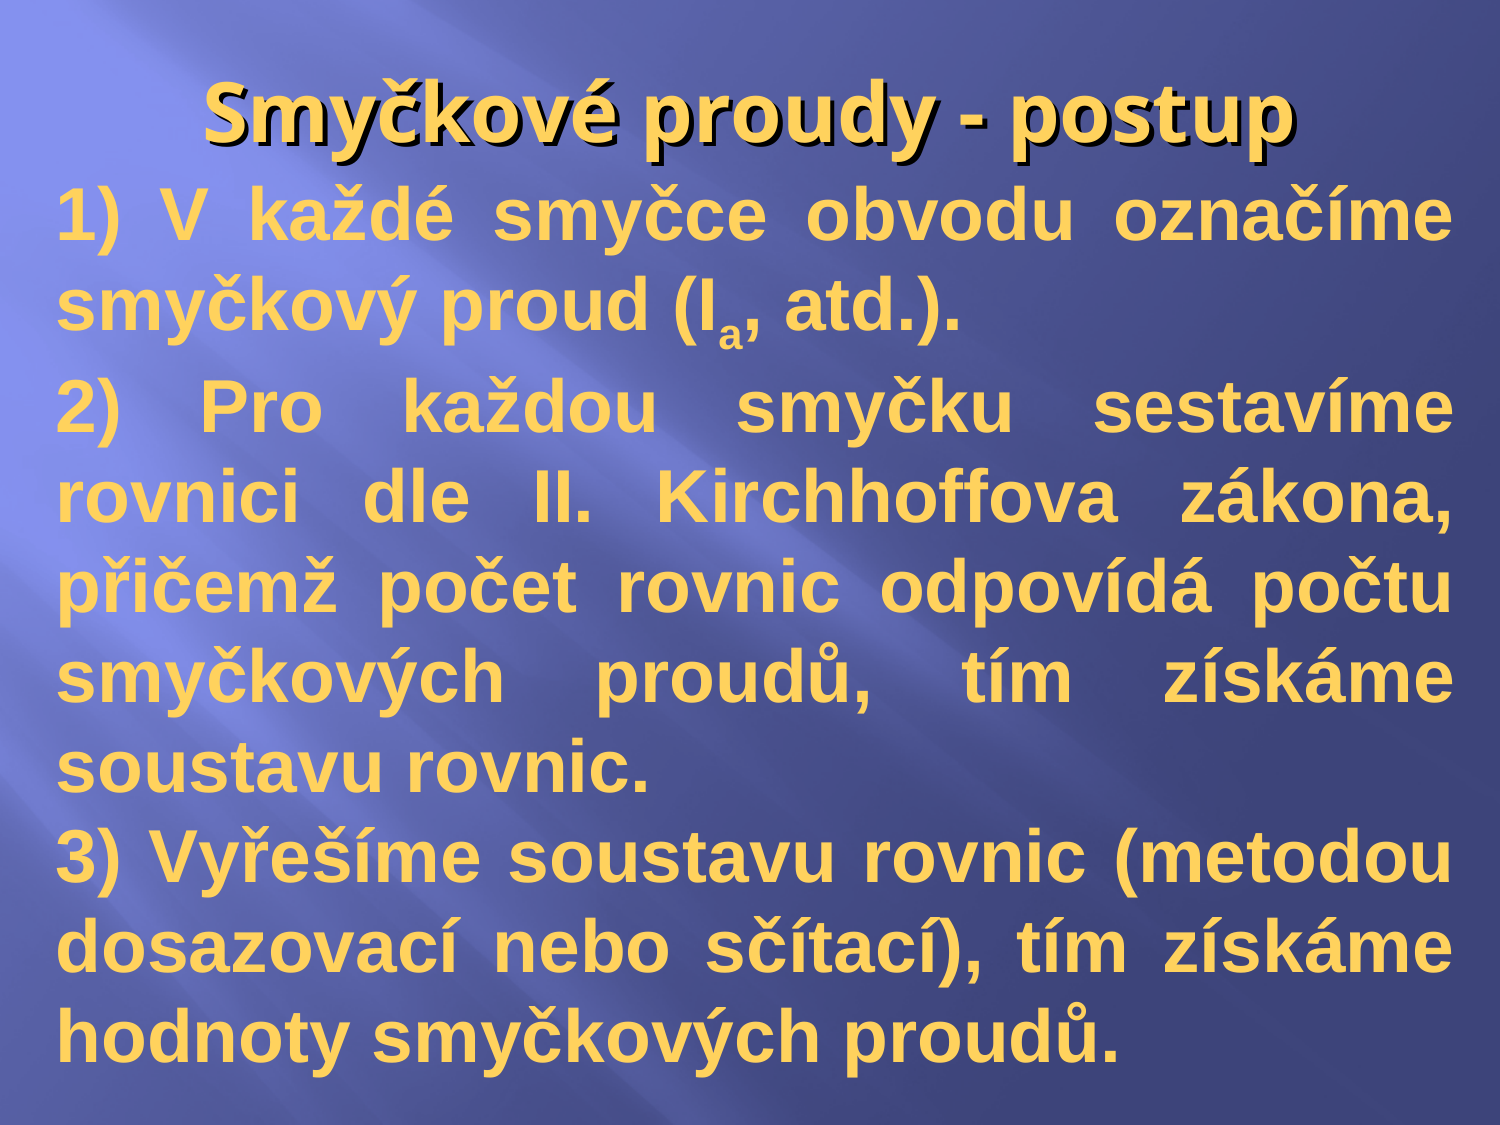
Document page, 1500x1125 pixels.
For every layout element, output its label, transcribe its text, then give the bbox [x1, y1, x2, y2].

title Smyčkové proudy - postup [75, 45, 1426, 172]
picture [0, 0, 1500, 1125]
text_box 1) V každé smyčce obvodu označíme smyčkový proud (Ia, atd.). 2) Pro každou smyčku sestavíme rovnici dle II. Kirchhoffova zákona, přičemž počet rovnic odpovídá počtu smyčkových proudů, tím získáme soustavu rovnic. 3) Vyřešíme soustavu rovnic (metodou dosazovací nebo sčítací), tím získáme hodnoty smyčkových proudů. [41, 172, 1471, 1071]
